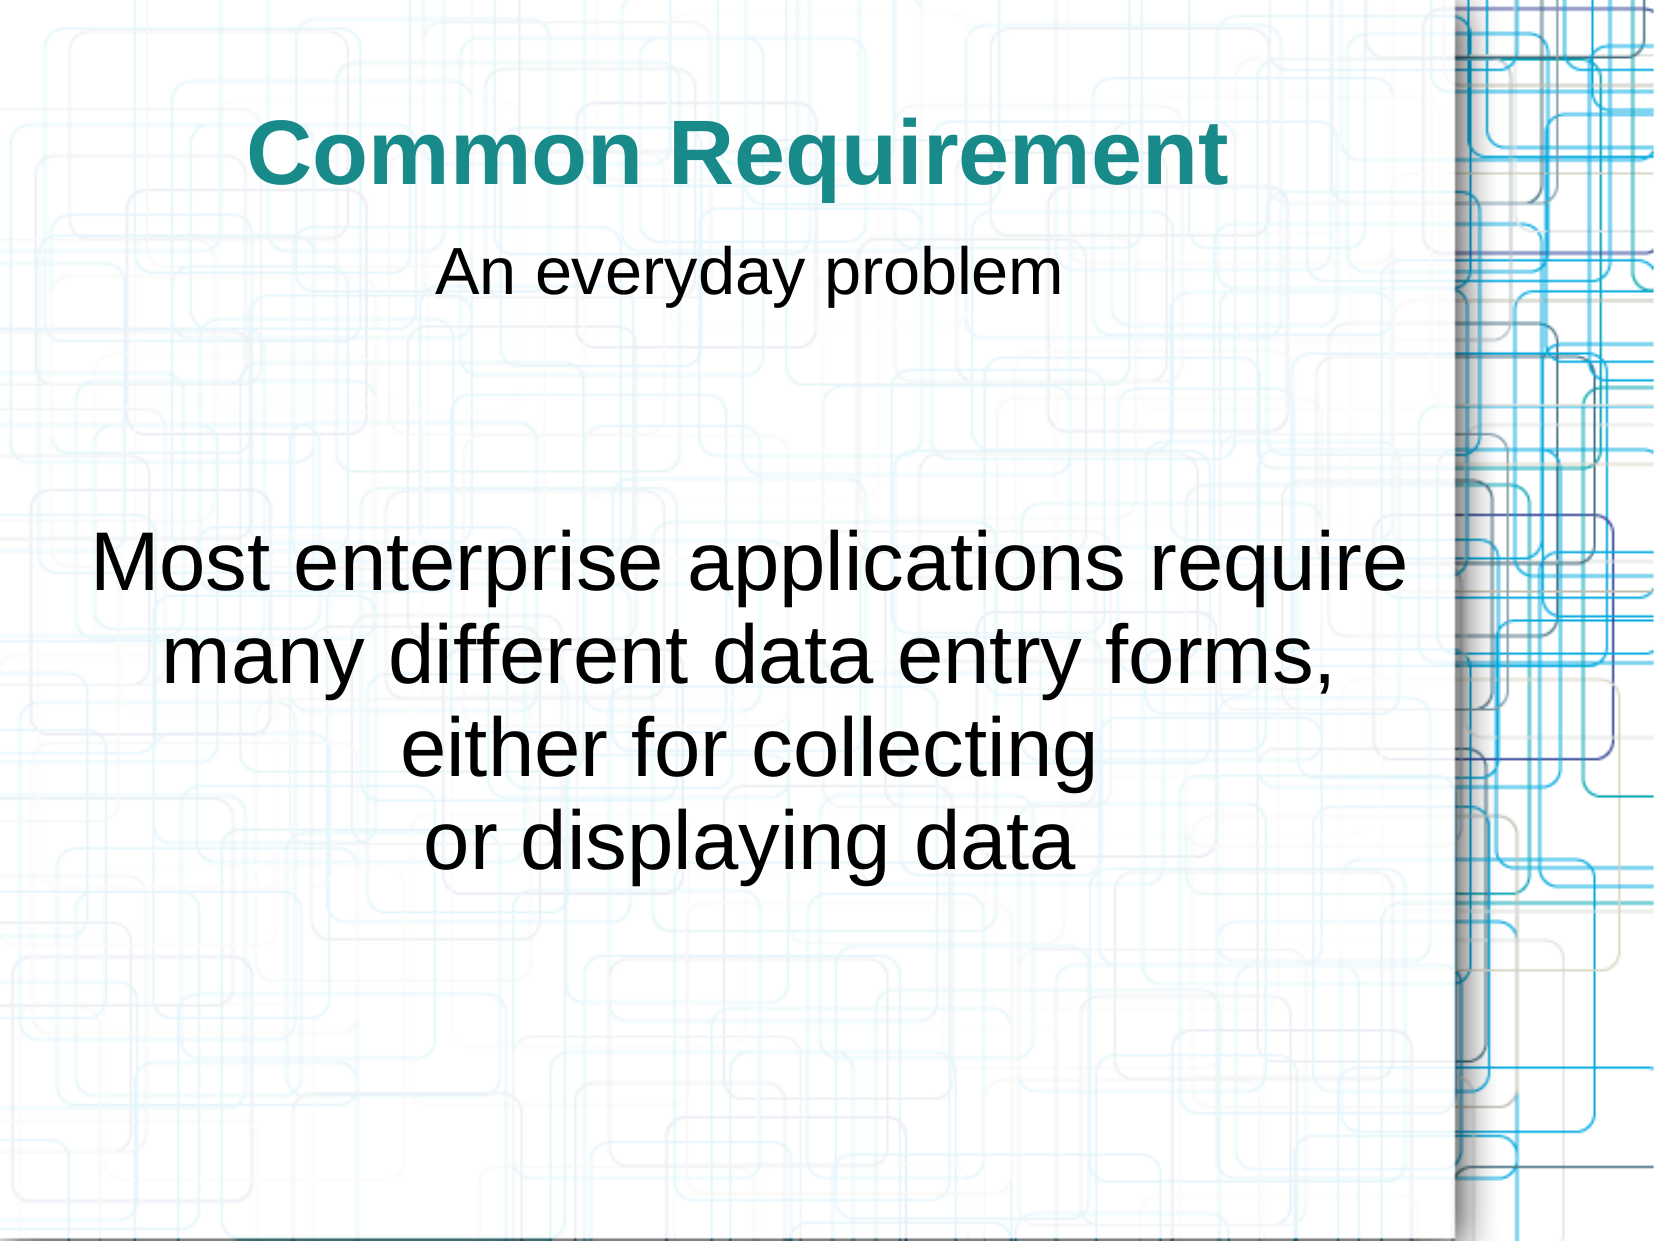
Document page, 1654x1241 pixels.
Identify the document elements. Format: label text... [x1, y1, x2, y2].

title Common Requirement [59, 56, 1418, 250]
text_box An everyday problem [82, 159, 1418, 384]
subtitle Most enterprise applications require many different data entry forms, either for collecting or displaying data [82, 384, 1418, 1057]
picture [0, 0, 1654, 1241]
